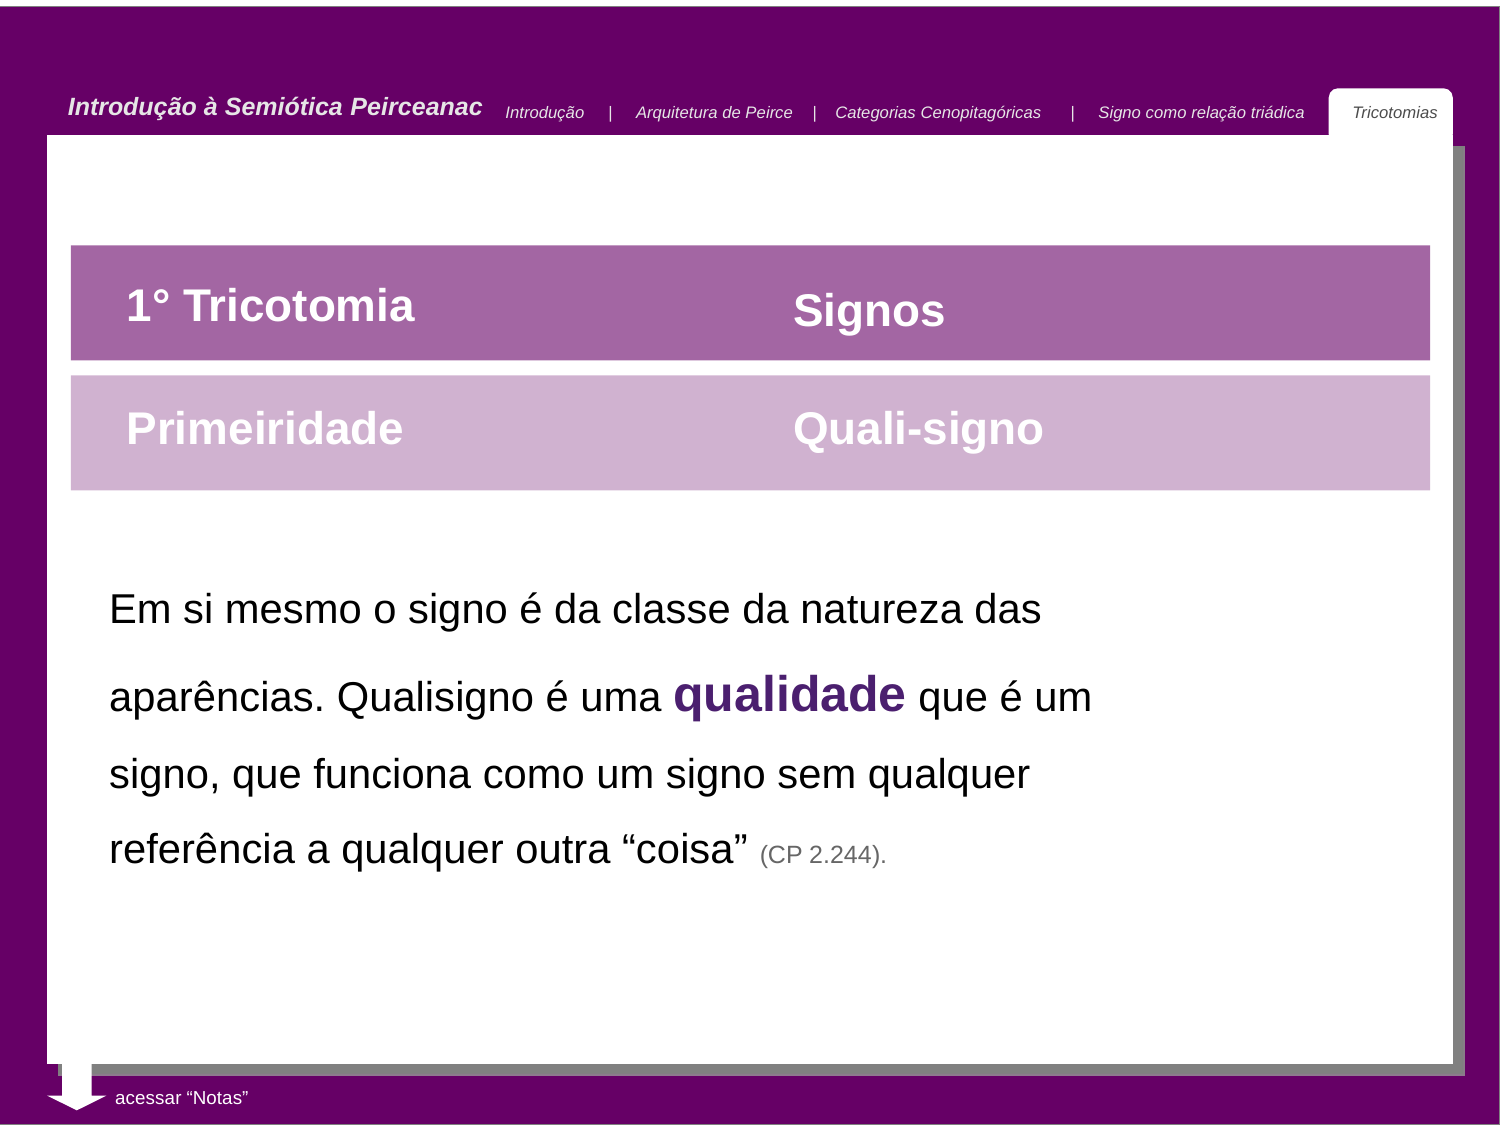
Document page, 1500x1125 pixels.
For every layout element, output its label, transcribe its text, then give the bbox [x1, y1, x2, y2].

text_box [47, 1051, 100, 1111]
text_box Primeiridade [112, 396, 532, 507]
text_box Quali-signo [778, 395, 1170, 507]
text_box Em si mesmo o signo é da classe da natureza das aparências. Qualisigno é uma qualidade que é um signo, que funciona como um signo sem qualquer referência a qualquer outra “coisa” (CP 2.244). [94, 549, 1205, 1000]
text_box [70, 375, 1431, 491]
text_box Signos [778, 277, 1170, 389]
text_box acessar “Notas” [100, 1080, 278, 1117]
text_box 1° Tricotomia [112, 272, 532, 375]
text_box [70, 245, 1431, 361]
